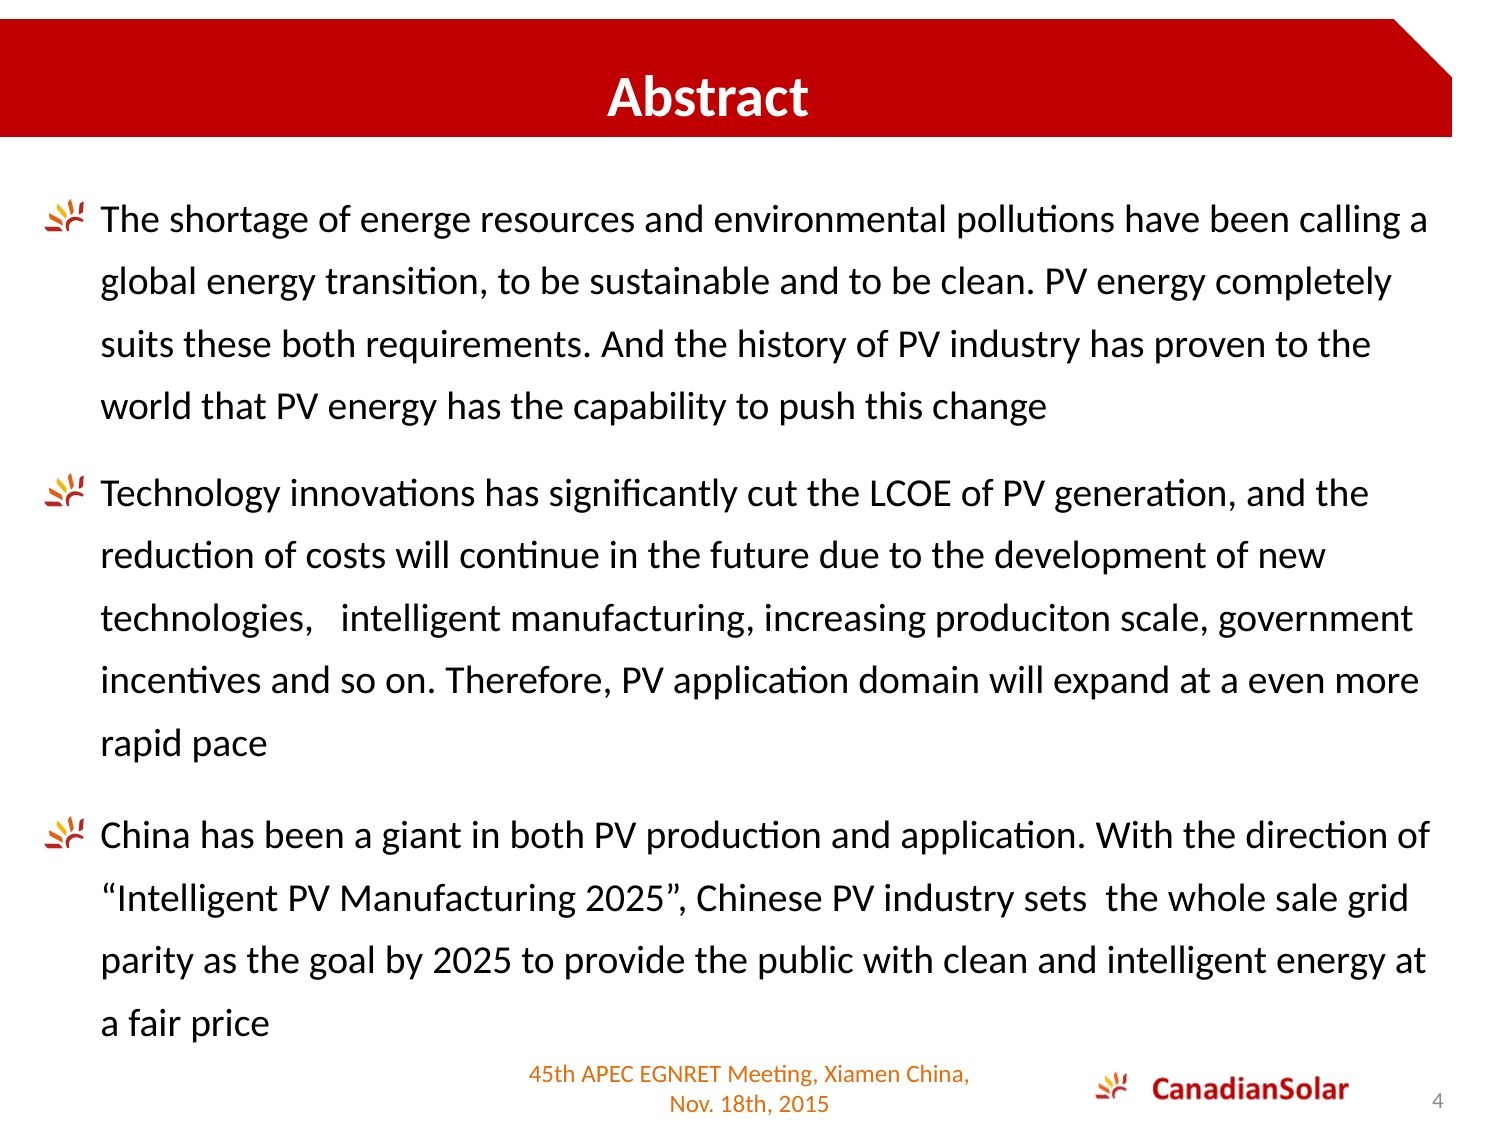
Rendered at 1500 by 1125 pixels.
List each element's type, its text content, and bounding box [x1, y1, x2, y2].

text_box China has been a giant in both PV production and application. With the direction of “Intelligent PV Manufacturing 2025”, Chinese PV industry sets the whole sale grid parity as the goal by 2025 to provide the public with clean and intelligent energy at a fair price [29, 786, 1453, 1052]
footer 45th APEC EGNRET Meeting, Xiamen China, Nov. 18th, 2015 [512, 1057, 988, 1118]
picture [44, 199, 85, 233]
text_box Abstract [0, 19, 1453, 138]
picture [44, 473, 85, 508]
text_box The shortage of energe resources and environmental pollutions have been calling a global energy transition, to be sustainable and to be clean. PV energy completely suits these both requirements. And the history of PV industry has proven to the world that PV energy has the capability to push this change [29, 170, 1471, 435]
text_box Technology innovations has significantly cut the LCOE of PV generation, and the reduction of costs will continue in the future due to the development of new technologies, intelligent manufacturing, increasing produciton scale, government incentives and so on. Therefore, PV application domain will expand at a even more rapid pace [29, 444, 1471, 772]
picture [1080, 1046, 1377, 1125]
picture [44, 816, 85, 850]
slide_number <編號> [1108, 1069, 1459, 1125]
